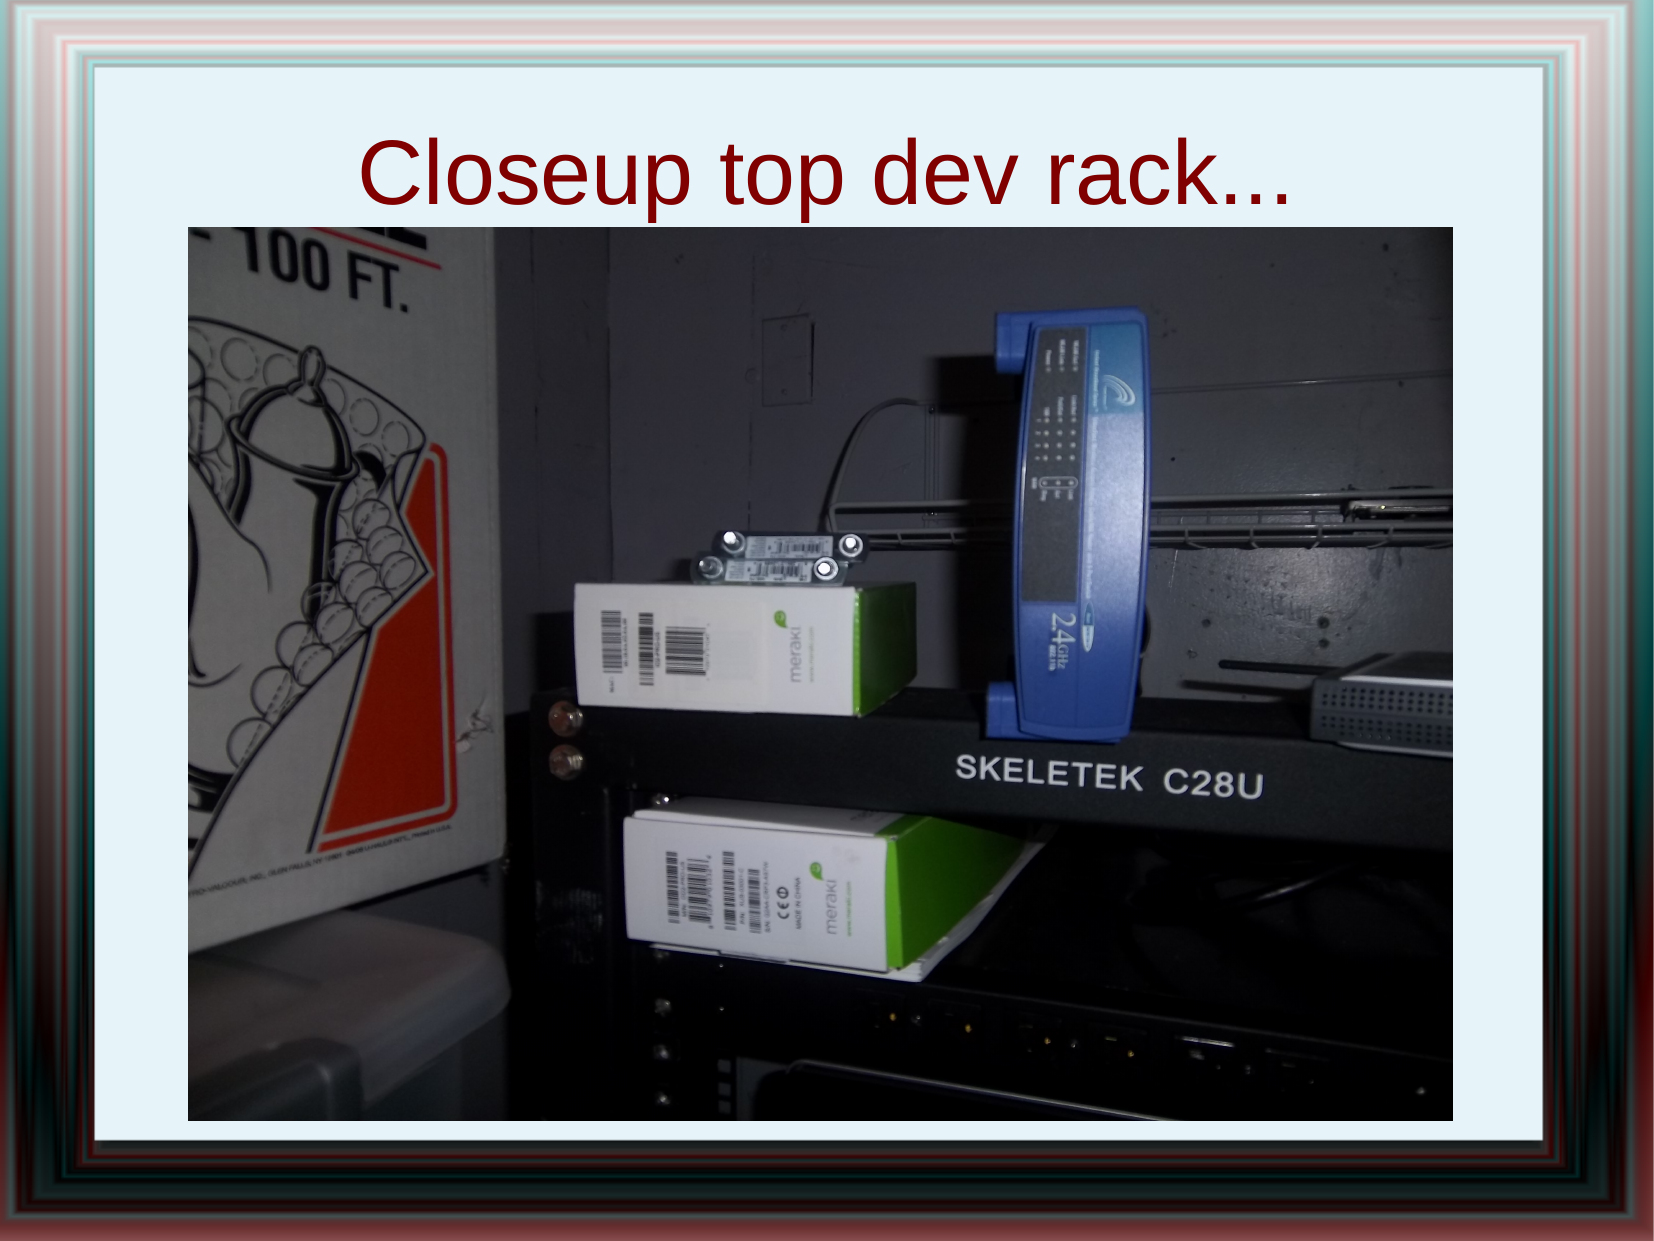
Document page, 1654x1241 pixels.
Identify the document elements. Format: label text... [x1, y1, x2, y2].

picture [0, 0, 1654, 1241]
title Closeup top dev rack... [118, 95, 1536, 250]
